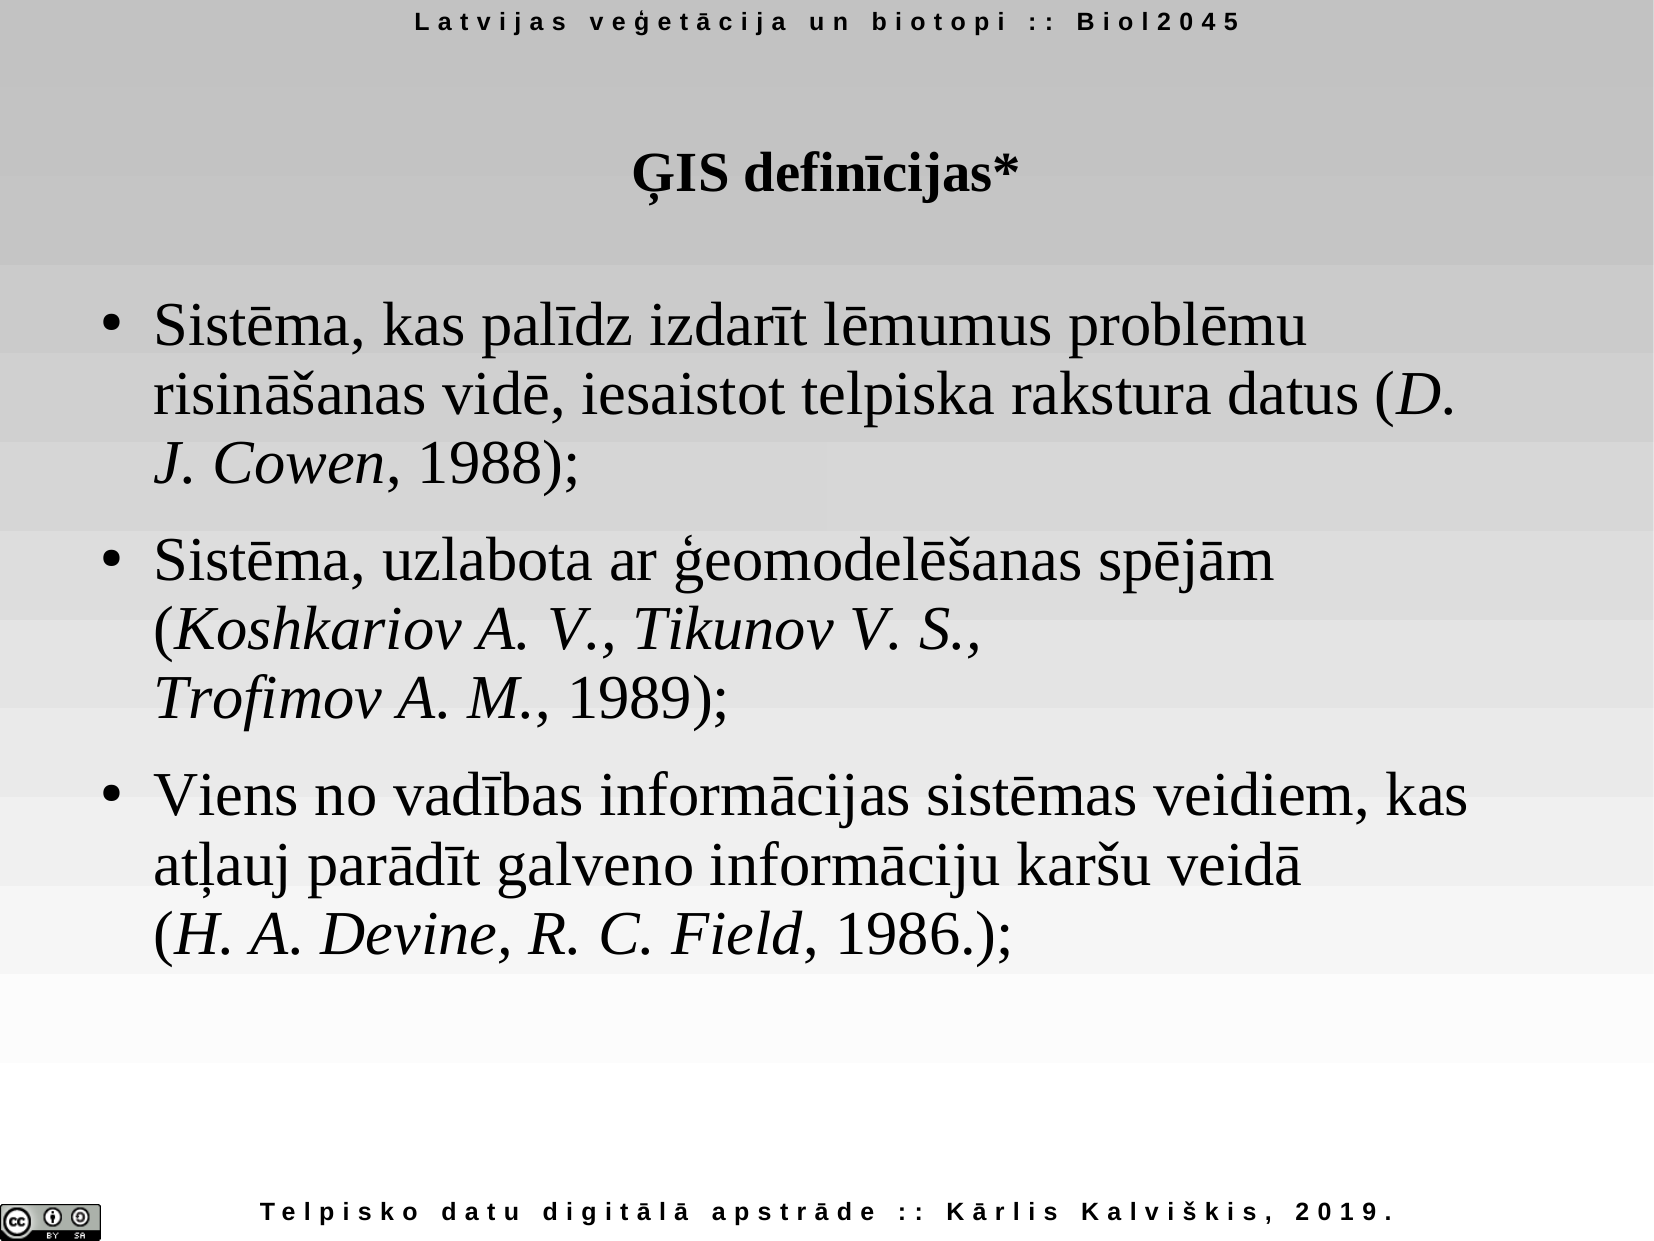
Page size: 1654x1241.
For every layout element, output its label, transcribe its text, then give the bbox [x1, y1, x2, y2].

title ĢIS definīcijas* [29, 49, 1625, 296]
picture [0, 0, 1654, 1241]
list Sistēma, kas palīdz izdarīt lēmumus problēmu risināšanas vidē, iesaistot telpiska rakstura datus (D. J. Cowen, 1988); Sistēma, uzlabota ar ģeomodelēšanas spējām (Koshkariov A. V., Tikunov V. S., Trofimov A. M., 1989); Viens no vadības informācijas sistēmas veidiem, kas atļauj parādīt galveno informāciju karšu veidā (H. A. Devine, R. C. Field, 1986.); [82, 296, 1571, 1113]
